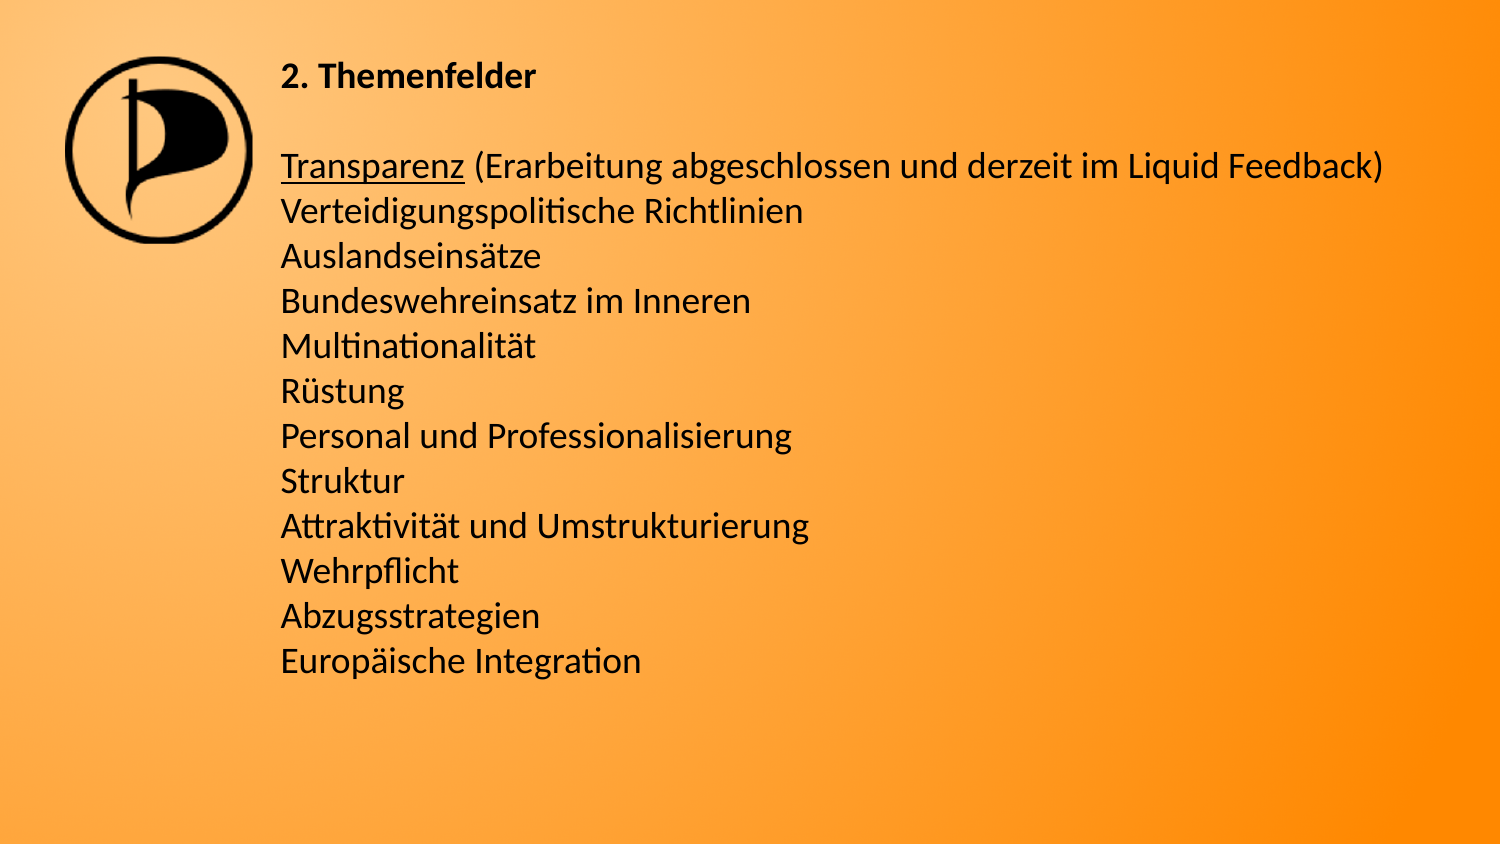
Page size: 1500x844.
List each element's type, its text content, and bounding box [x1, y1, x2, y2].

picture [0, 0, 1500, 844]
text_box 2. Themenfelder Transparenz (Erarbeitung abgeschlossen und derzeit im Liquid Feedback) Verteidigungspolitische Richtlinien Auslandseinsätze Bundeswehreinsatz im Inneren Multinationalität Rüstung Personal und Professionalisierung Struktur Attraktivität und Umstrukturierung Wehrpflicht Abzugsstrategien Europäische Integration [265, 43, 1500, 844]
